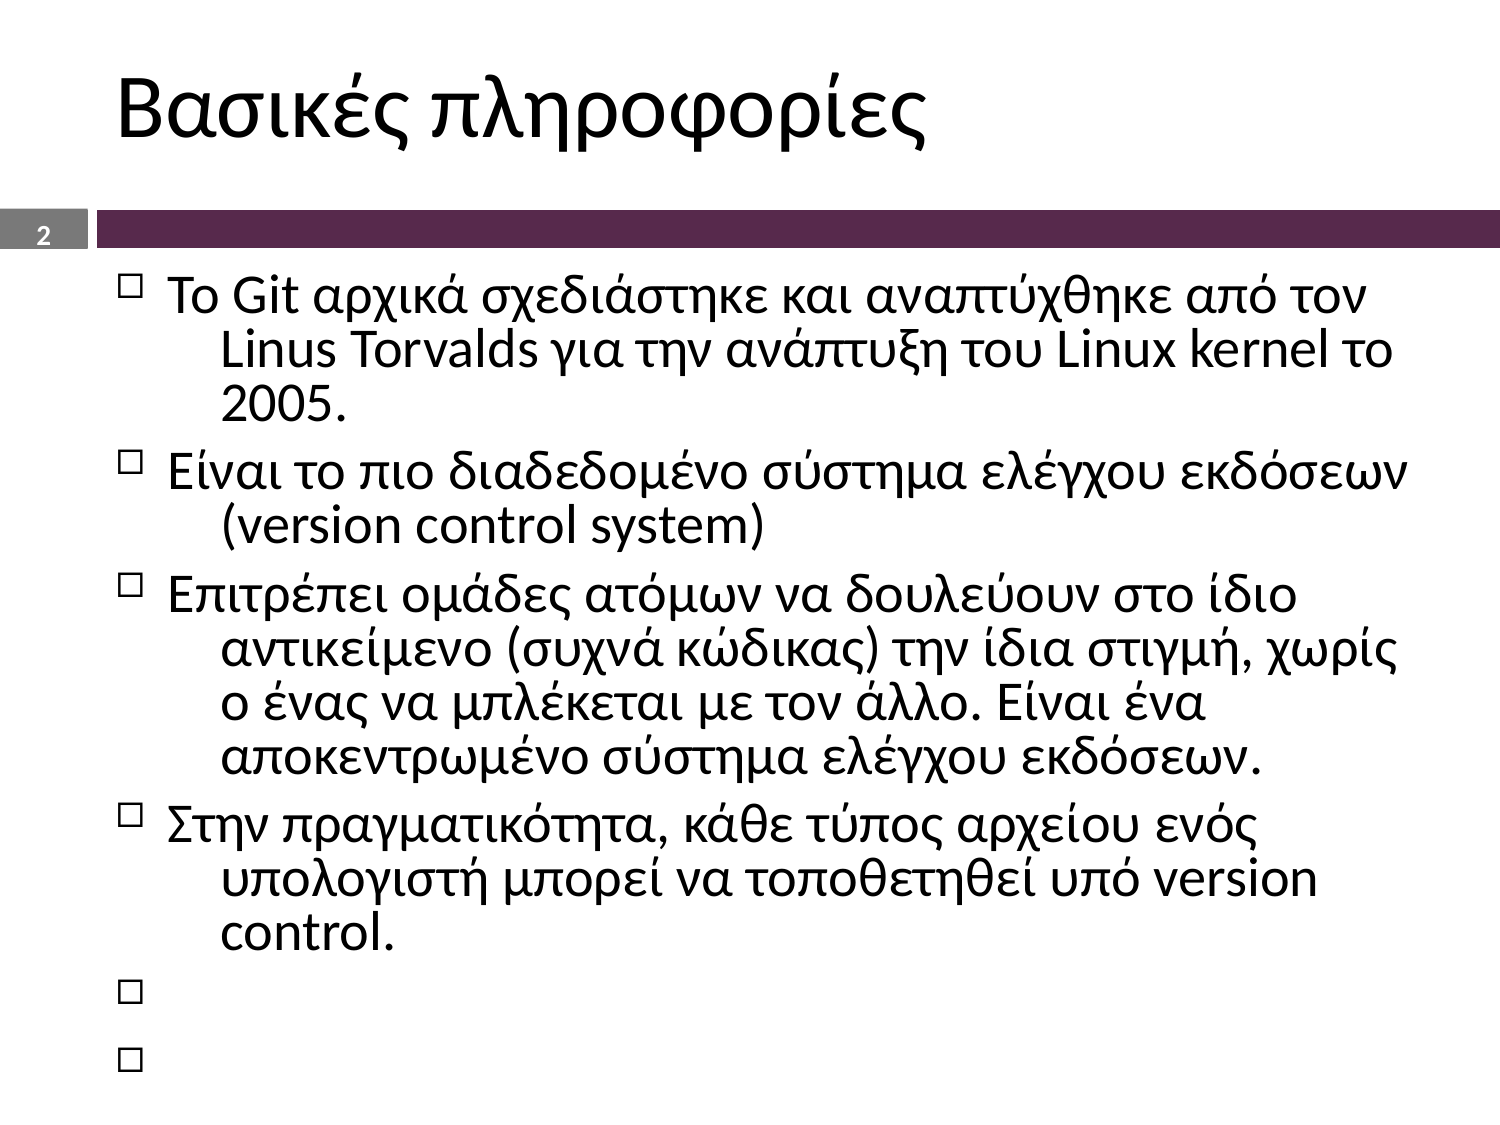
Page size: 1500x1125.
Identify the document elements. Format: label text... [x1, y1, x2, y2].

list Το Git αρχικά σχεδιάστηκε και αναπτύχθηκε από τον Linus Torvalds για την ανάπτυξη του Linux kernel το 2005. Είναι το πιο διαδεδομένο σύστημα ελέγχου εκδόσεων (version control system) Επιτρέπει ομάδες ατόμων να δουλεύουν στο ίδιο αντικείμενο (συχνά κώδικας) την ίδια στιγμή, χωρίς ο ένας να μπλέκεται με τον άλλο. Είναι ένα αποκεντρωμένο σύστημα ελέγχου εκδόσεων. Στην πραγματικότητα, κάθε τύπος αρχείου ενός υπολογιστή μπορεί να τοποθετηθεί υπό version control. [100, 262, 1438, 1000]
title Βασικές πληροφορίες [100, 19, 1438, 182]
text_box [0, 208, 88, 249]
